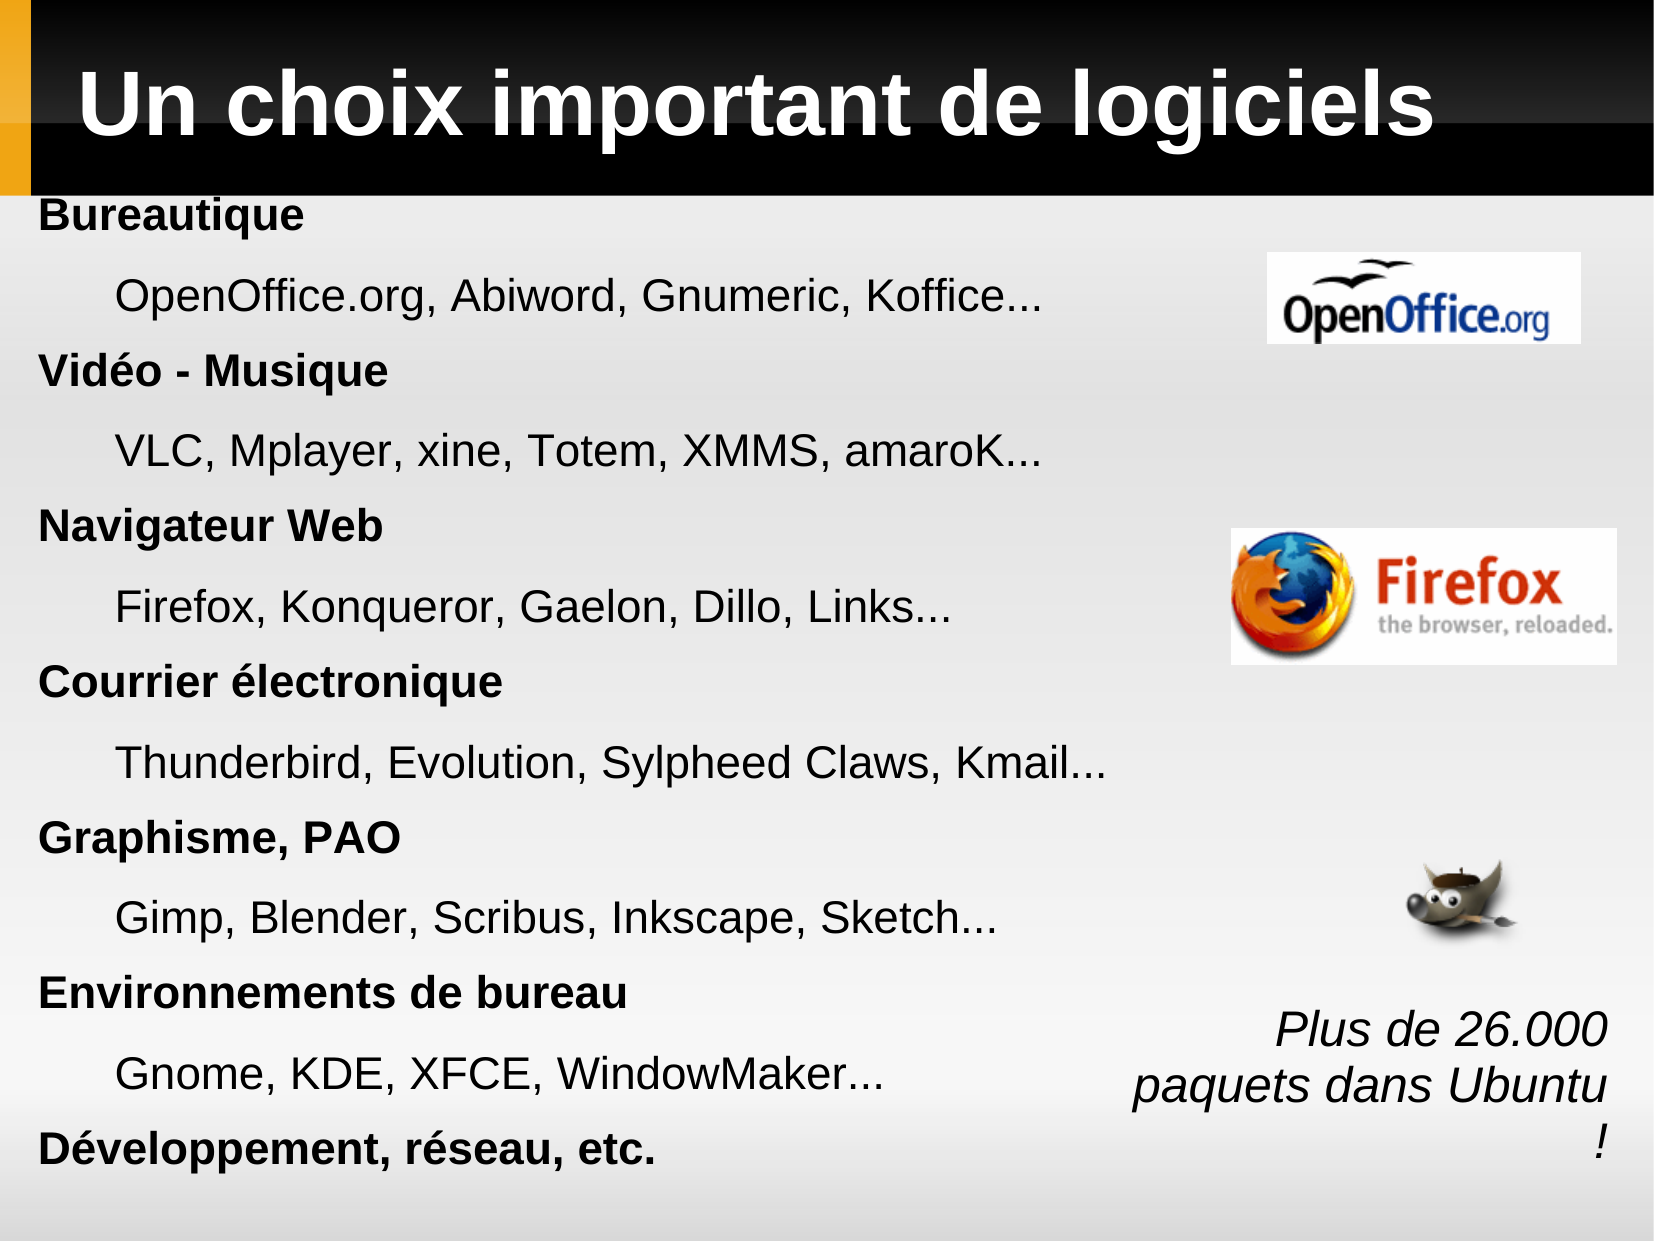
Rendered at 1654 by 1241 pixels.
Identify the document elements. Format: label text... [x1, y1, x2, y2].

picture [1400, 855, 1526, 949]
picture [1231, 528, 1617, 665]
list Bureautique OpenOffice.org, Abiword, Gnumeric, Koffice... Vidéo - Musique VLC, Mplayer, xine, Totem, XMMS, amaroK... Navigateur Web Firefox, Konqueror, Gaelon, Dillo, Links... Courrier électronique Thunderbird, Evolution, Sylpheed Claws, Kmail... Graphisme, PAO Gimp, Blender, Scribus, Inkscape, Sketch... Environnements de bureau Gnome, KDE, XFCE, WindowMaker... Développement, réseau, etc. [20, 188, 1634, 1211]
picture [0, 0, 1654, 1241]
text_box Plus de 26.000 paquets dans Ubuntu ! [1107, 994, 1623, 1177]
title Un choix important de logiciels [77, 0, 1566, 208]
picture [1267, 252, 1581, 344]
